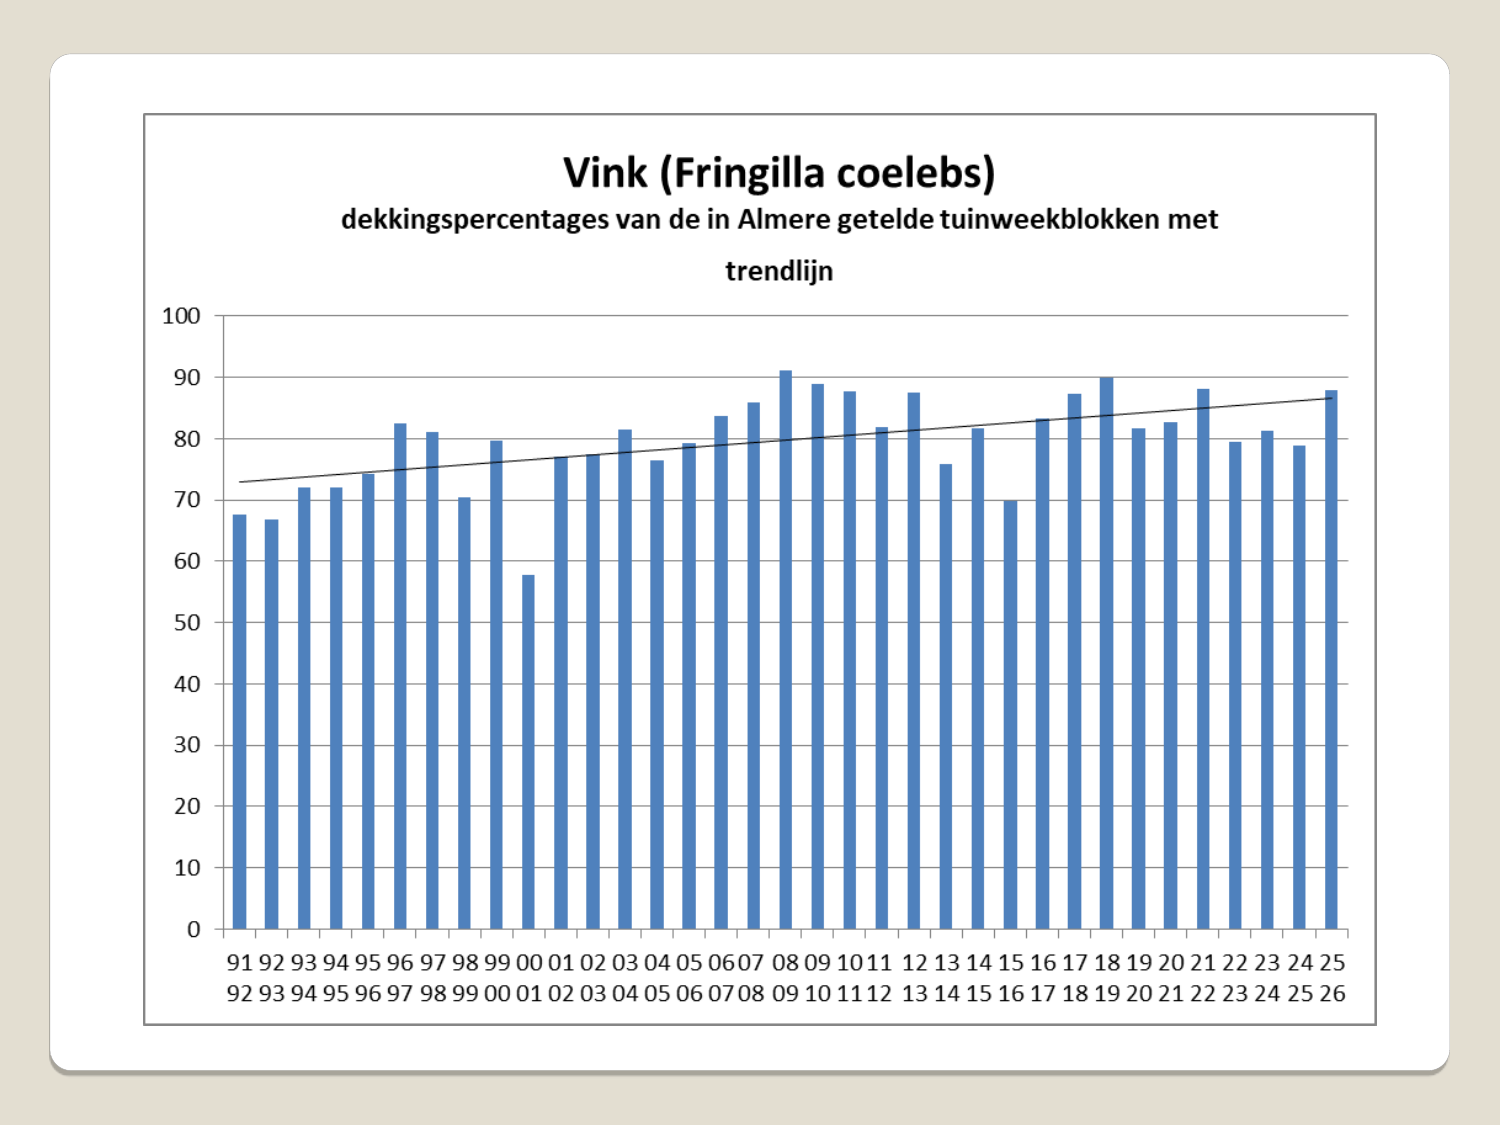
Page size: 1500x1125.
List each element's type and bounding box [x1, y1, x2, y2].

picture [143, 113, 1377, 1026]
